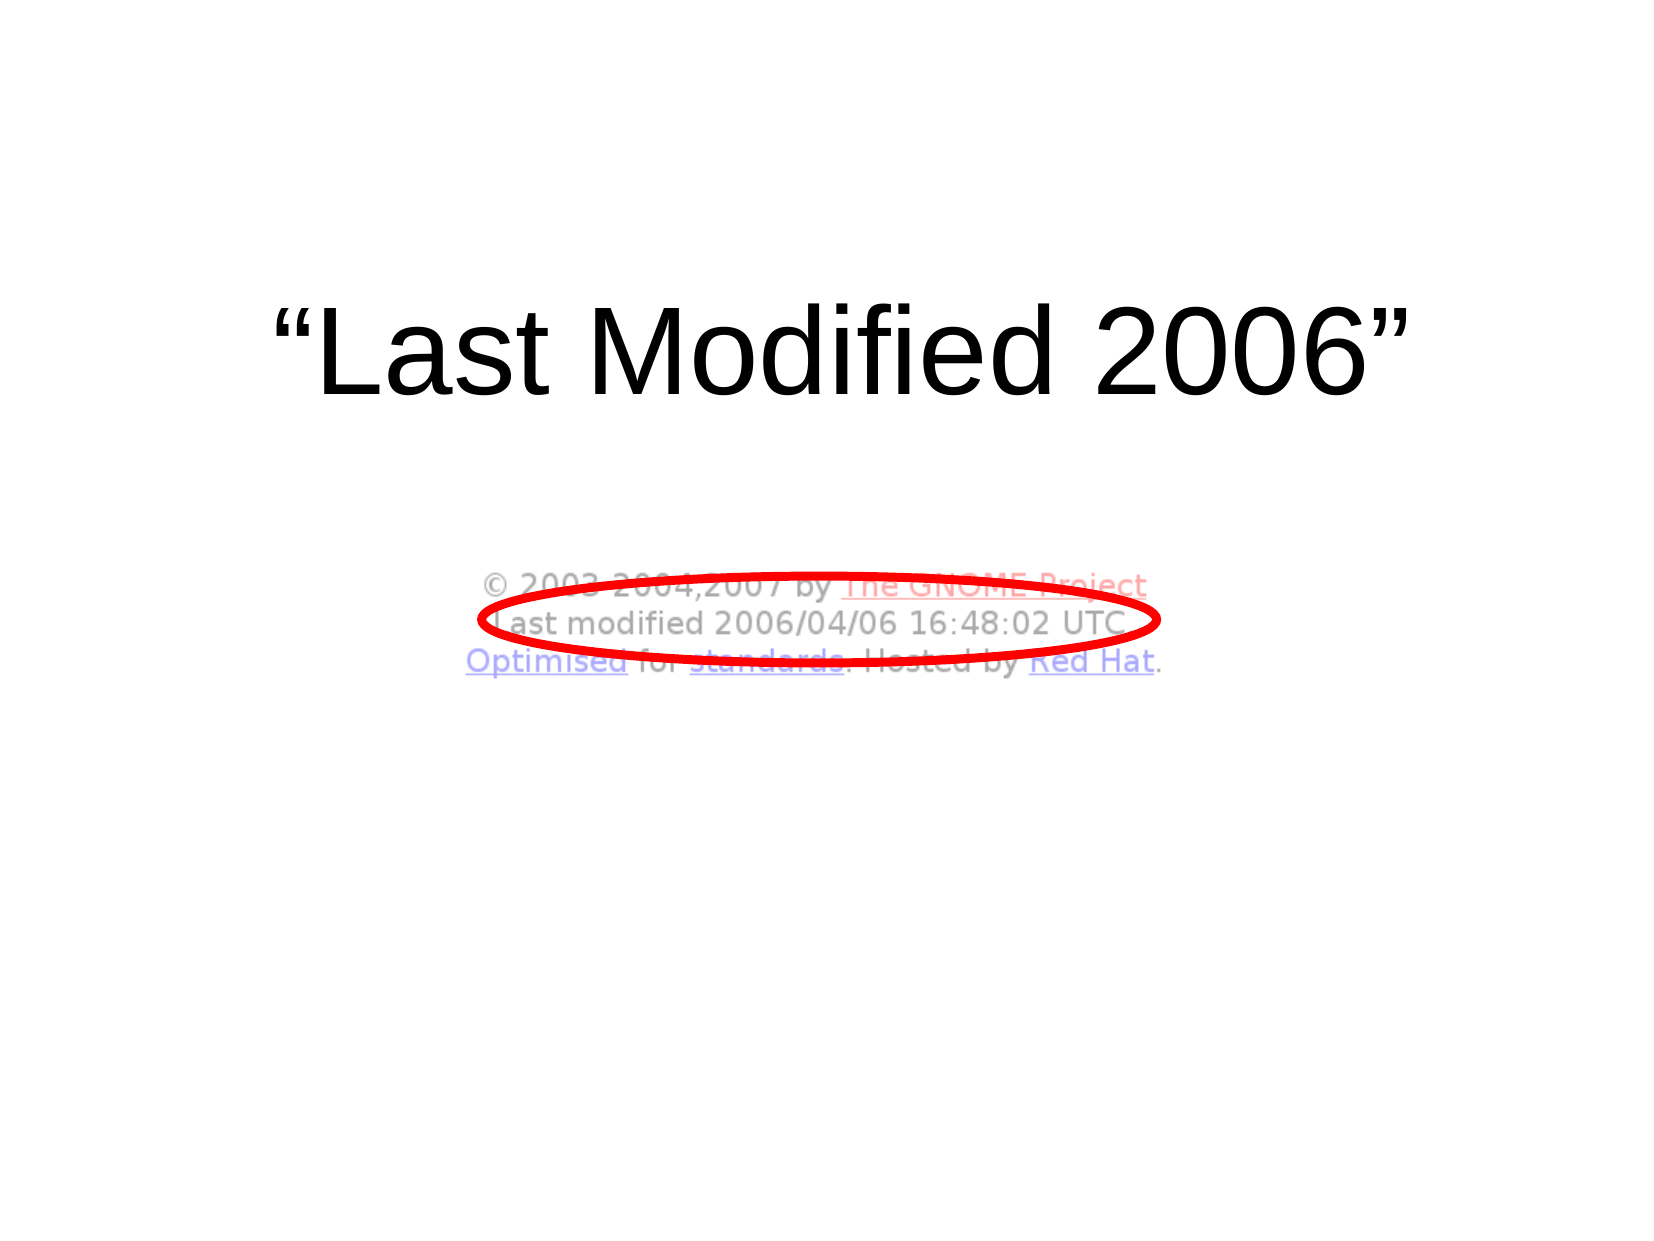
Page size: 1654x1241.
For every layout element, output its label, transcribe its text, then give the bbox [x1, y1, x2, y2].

text_box “Last Modified 2006” [253, 269, 1433, 434]
picture [419, 515, 1256, 688]
